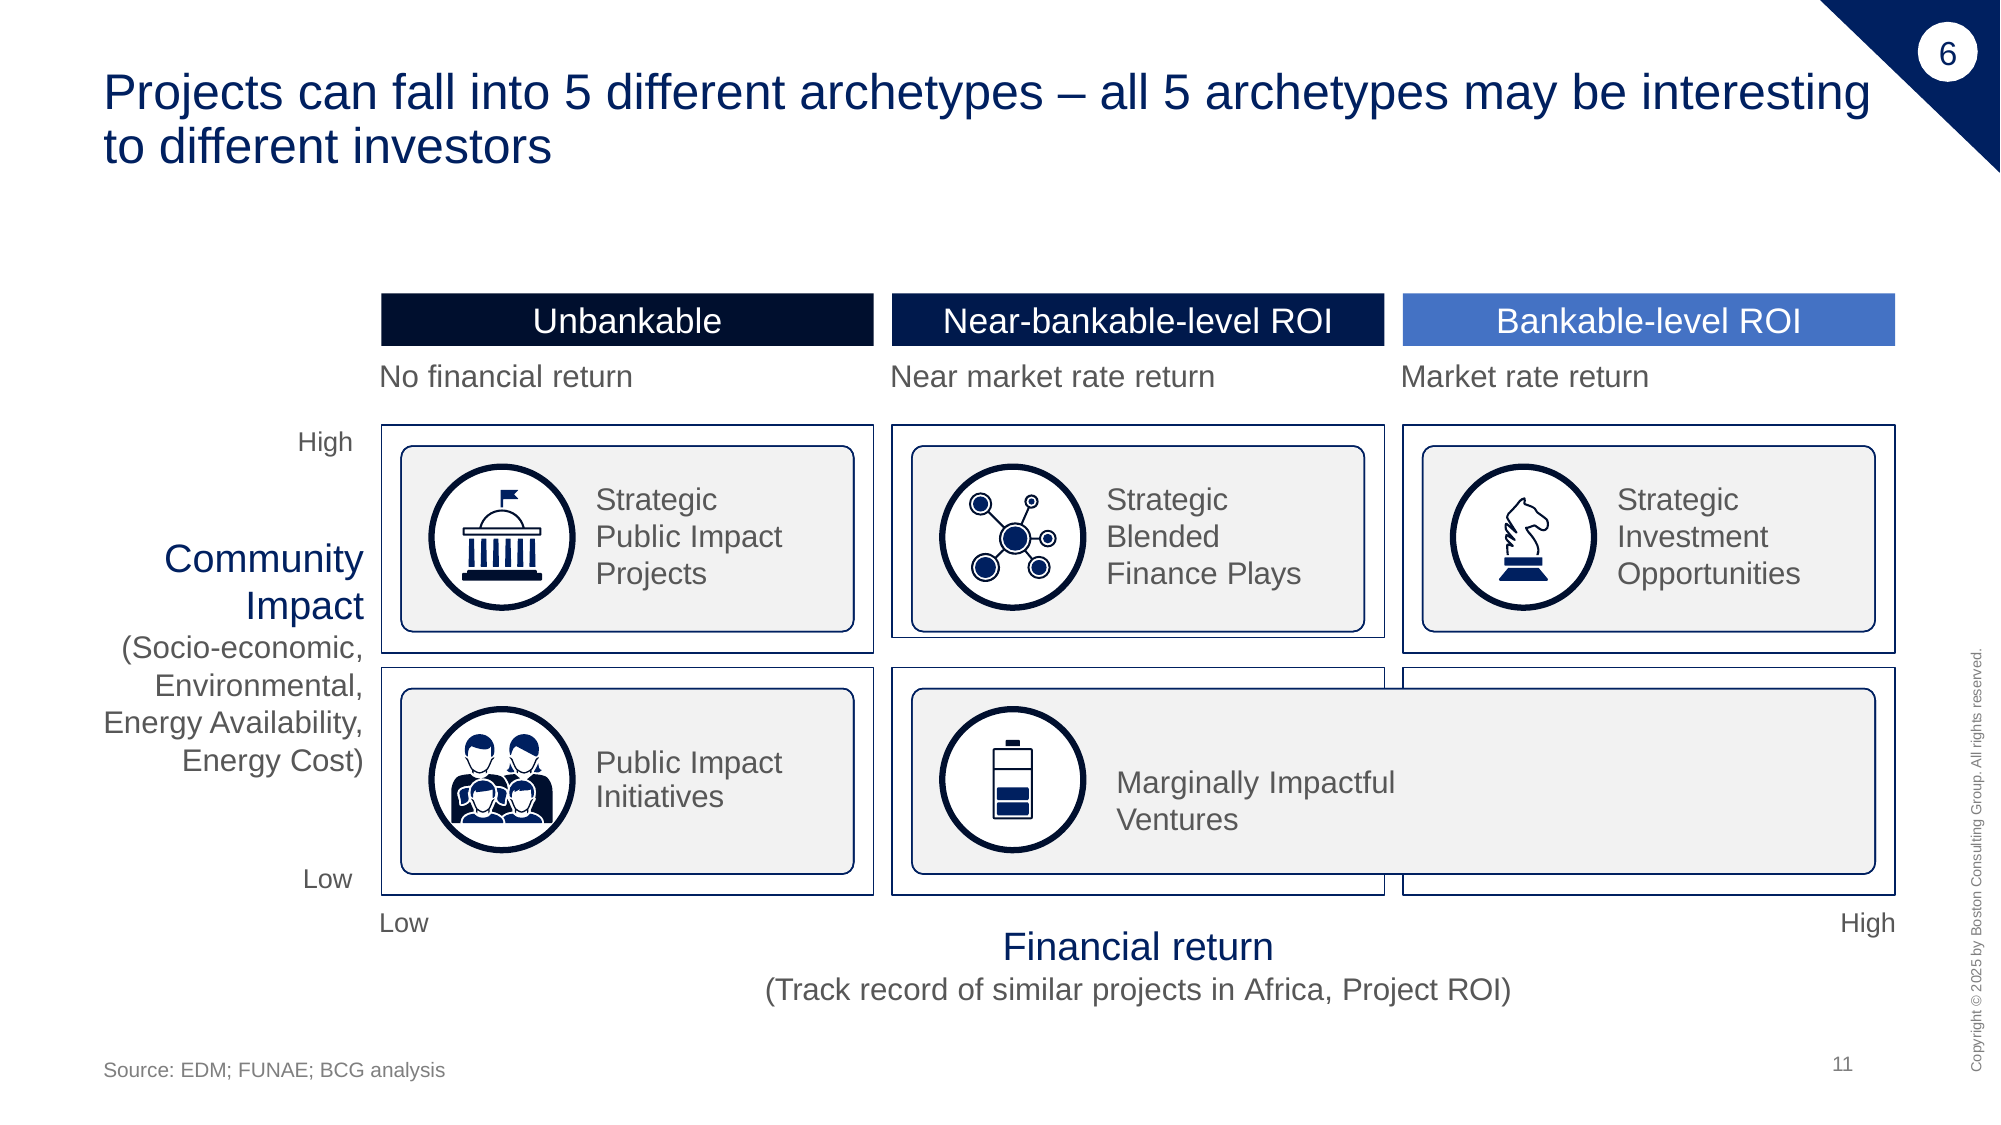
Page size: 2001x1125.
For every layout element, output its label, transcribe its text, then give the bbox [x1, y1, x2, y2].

text_box No financial return [379, 354, 643, 395]
text_box [1820, 0, 2000, 173]
text_box Near market rate return [890, 354, 1227, 395]
text_box [431, 466, 573, 608]
text_box High [1840, 903, 1897, 939]
text_box [913, 690, 1874, 873]
text_box [1452, 466, 1595, 608]
text_box Source: EDM; FUNAE; BCG analysis [103, 1059, 1585, 1082]
text_box [942, 466, 1084, 608]
text_box Low [379, 903, 431, 939]
text_box Bankable-level ROI [1402, 293, 1896, 346]
text_box Strategic Investment Opportunities [1402, 424, 1896, 653]
text_box Low [302, 859, 355, 895]
text_box Financial return (Track record of similar projects in Africa, Project ROI) [760, 918, 1517, 1008]
text_box Market rate return [1400, 354, 1661, 395]
text_box Strategic Blended Finance Plays [892, 424, 1385, 638]
text_box Strategic Public Impact Projects [381, 424, 874, 653]
text_box Unbankable [381, 293, 874, 346]
text_box [431, 709, 573, 851]
title Projects can fall into 5 different archetypes – all 5 archetypes may be interesting to different investors [103, 55, 1897, 111]
text_box High [297, 422, 355, 458]
text_box 6 [1936, 29, 1959, 74]
text_box Near-bankable-level ROI [892, 293, 1385, 346]
text_box Community Impact (Socio-economic, Environmental, Energy Availability, Energy Cost) [103, 530, 367, 782]
text_box Marginally Impactful Ventures [1114, 759, 1527, 801]
text_box Public Impact Initiatives [381, 667, 874, 896]
